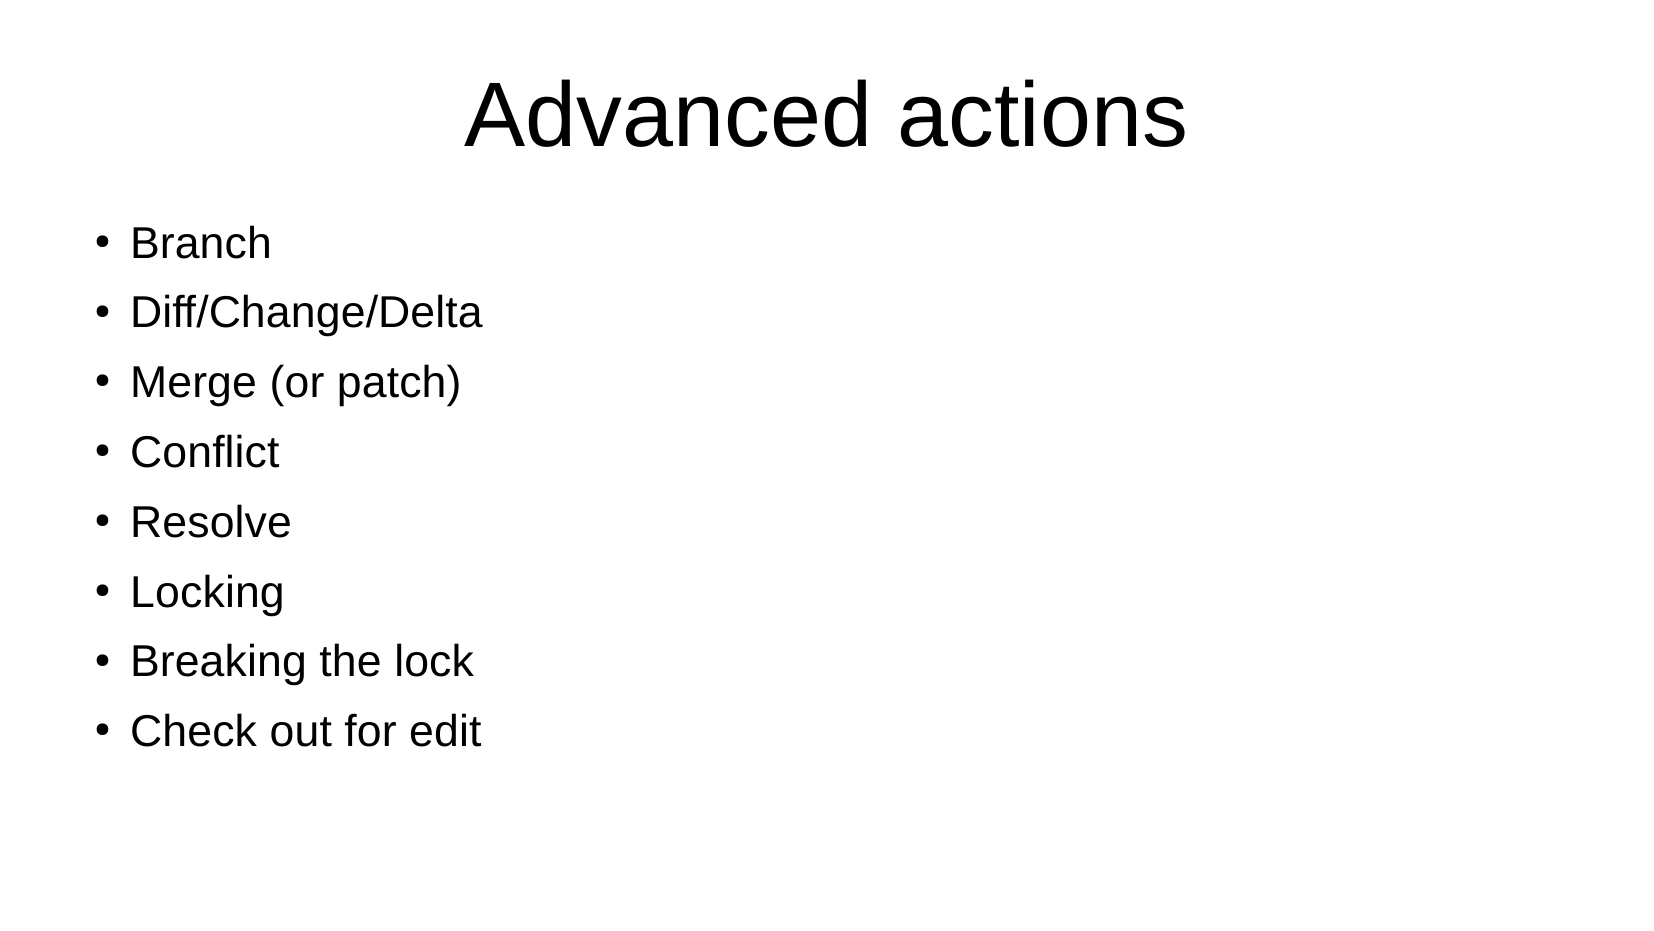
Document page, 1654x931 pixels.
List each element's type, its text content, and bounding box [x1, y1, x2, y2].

list Branch Diff/Change/Delta Merge (or patch) Conflict Resolve Locking Breaking the lock Check out for edit [82, 217, 1571, 758]
title Advanced actions [82, 37, 1571, 193]
